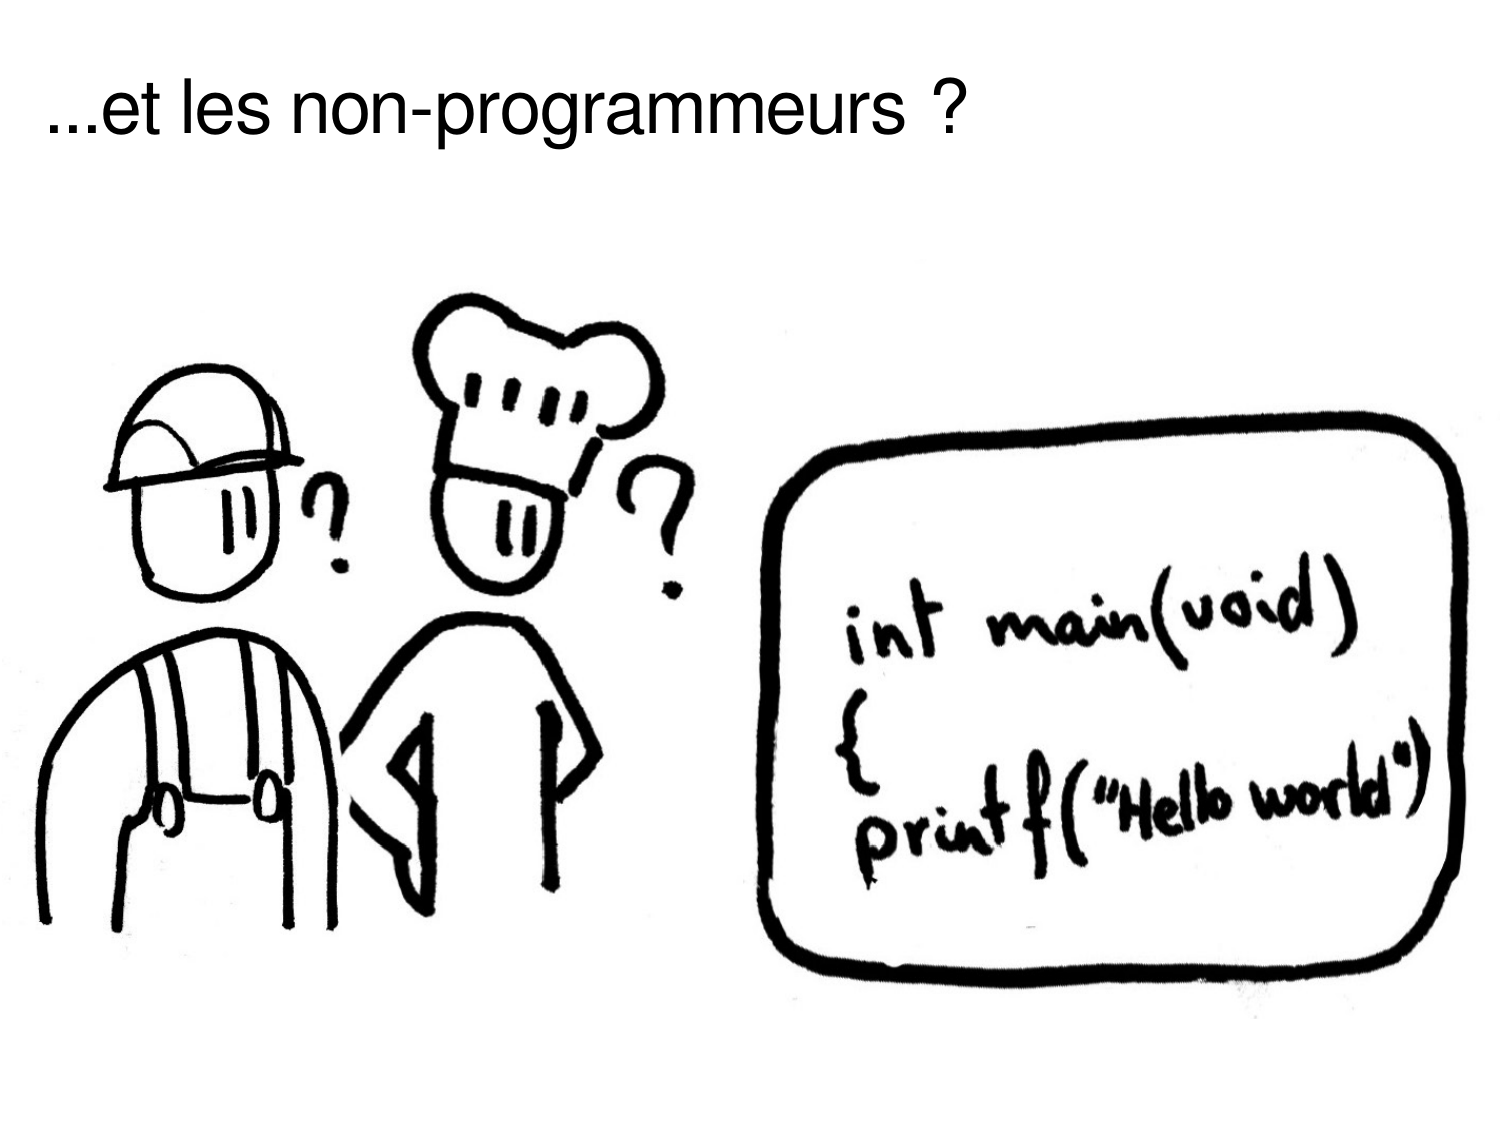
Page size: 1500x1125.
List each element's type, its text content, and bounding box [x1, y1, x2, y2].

text_box ...et les non-programmeurs ? [30, 50, 1471, 173]
picture [0, 259, 1500, 1019]
